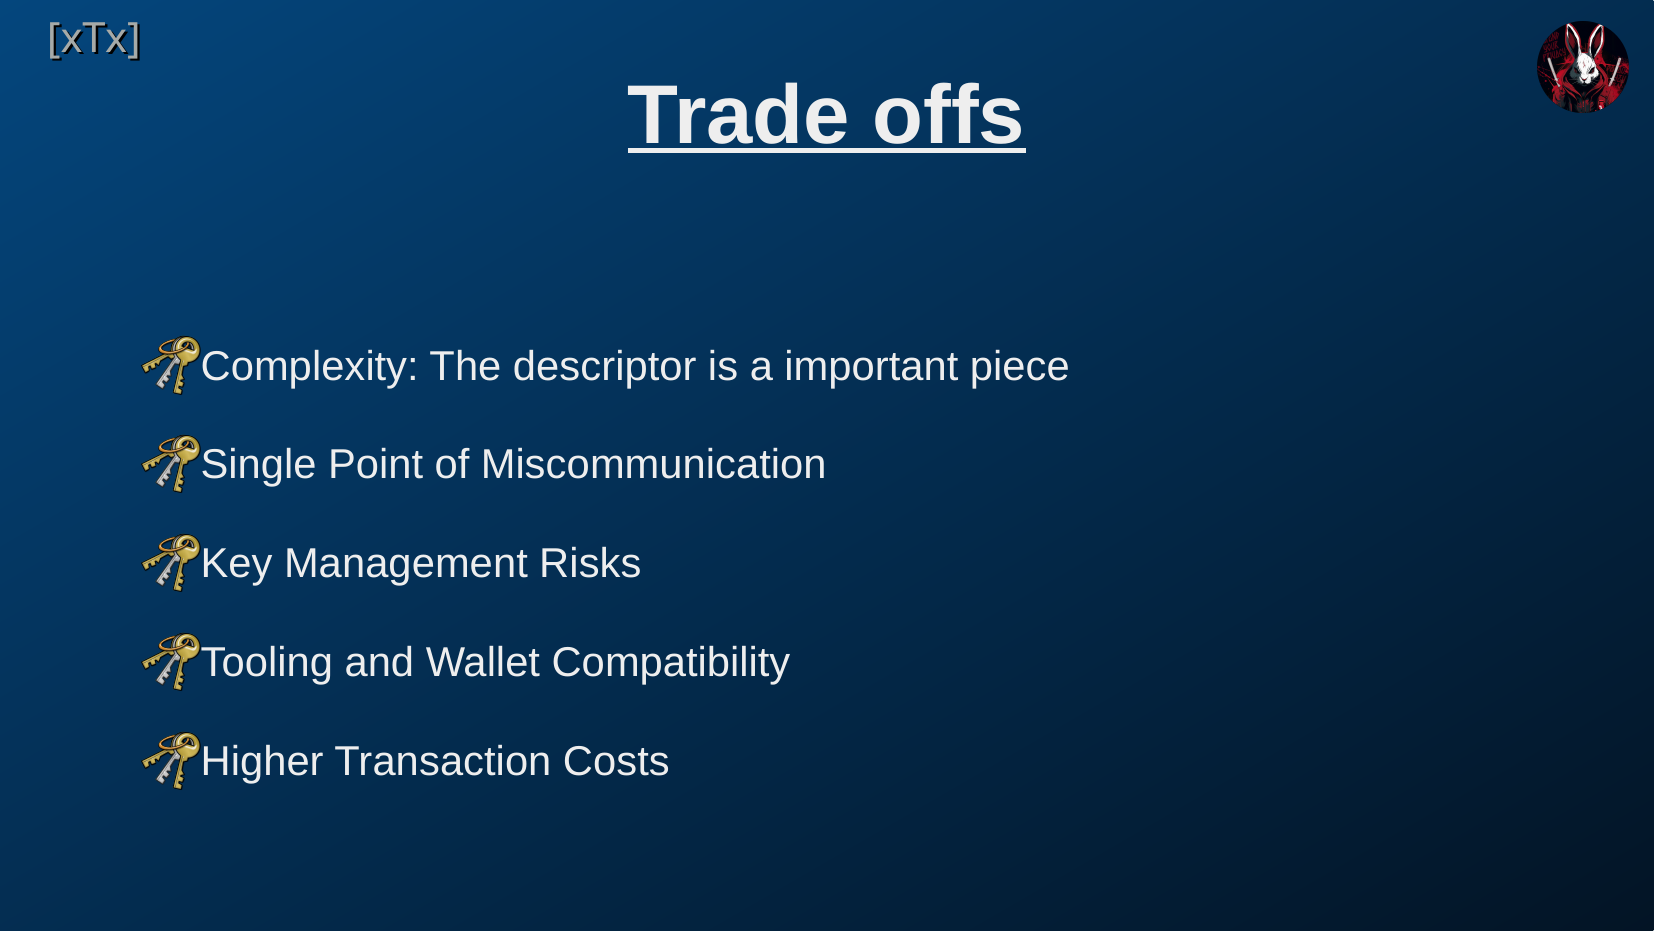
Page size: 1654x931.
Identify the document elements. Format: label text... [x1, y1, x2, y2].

picture [1537, 21, 1629, 113]
title Trade offs [82, 37, 1571, 193]
subtitle Complexity: The descriptor is a important piece Single Point of Miscommunication Key Management Risks Tooling and Wallet Compatibility Higher Transaction Costs [82, 217, 1538, 863]
text_box [xTx] [0, 0, 188, 76]
